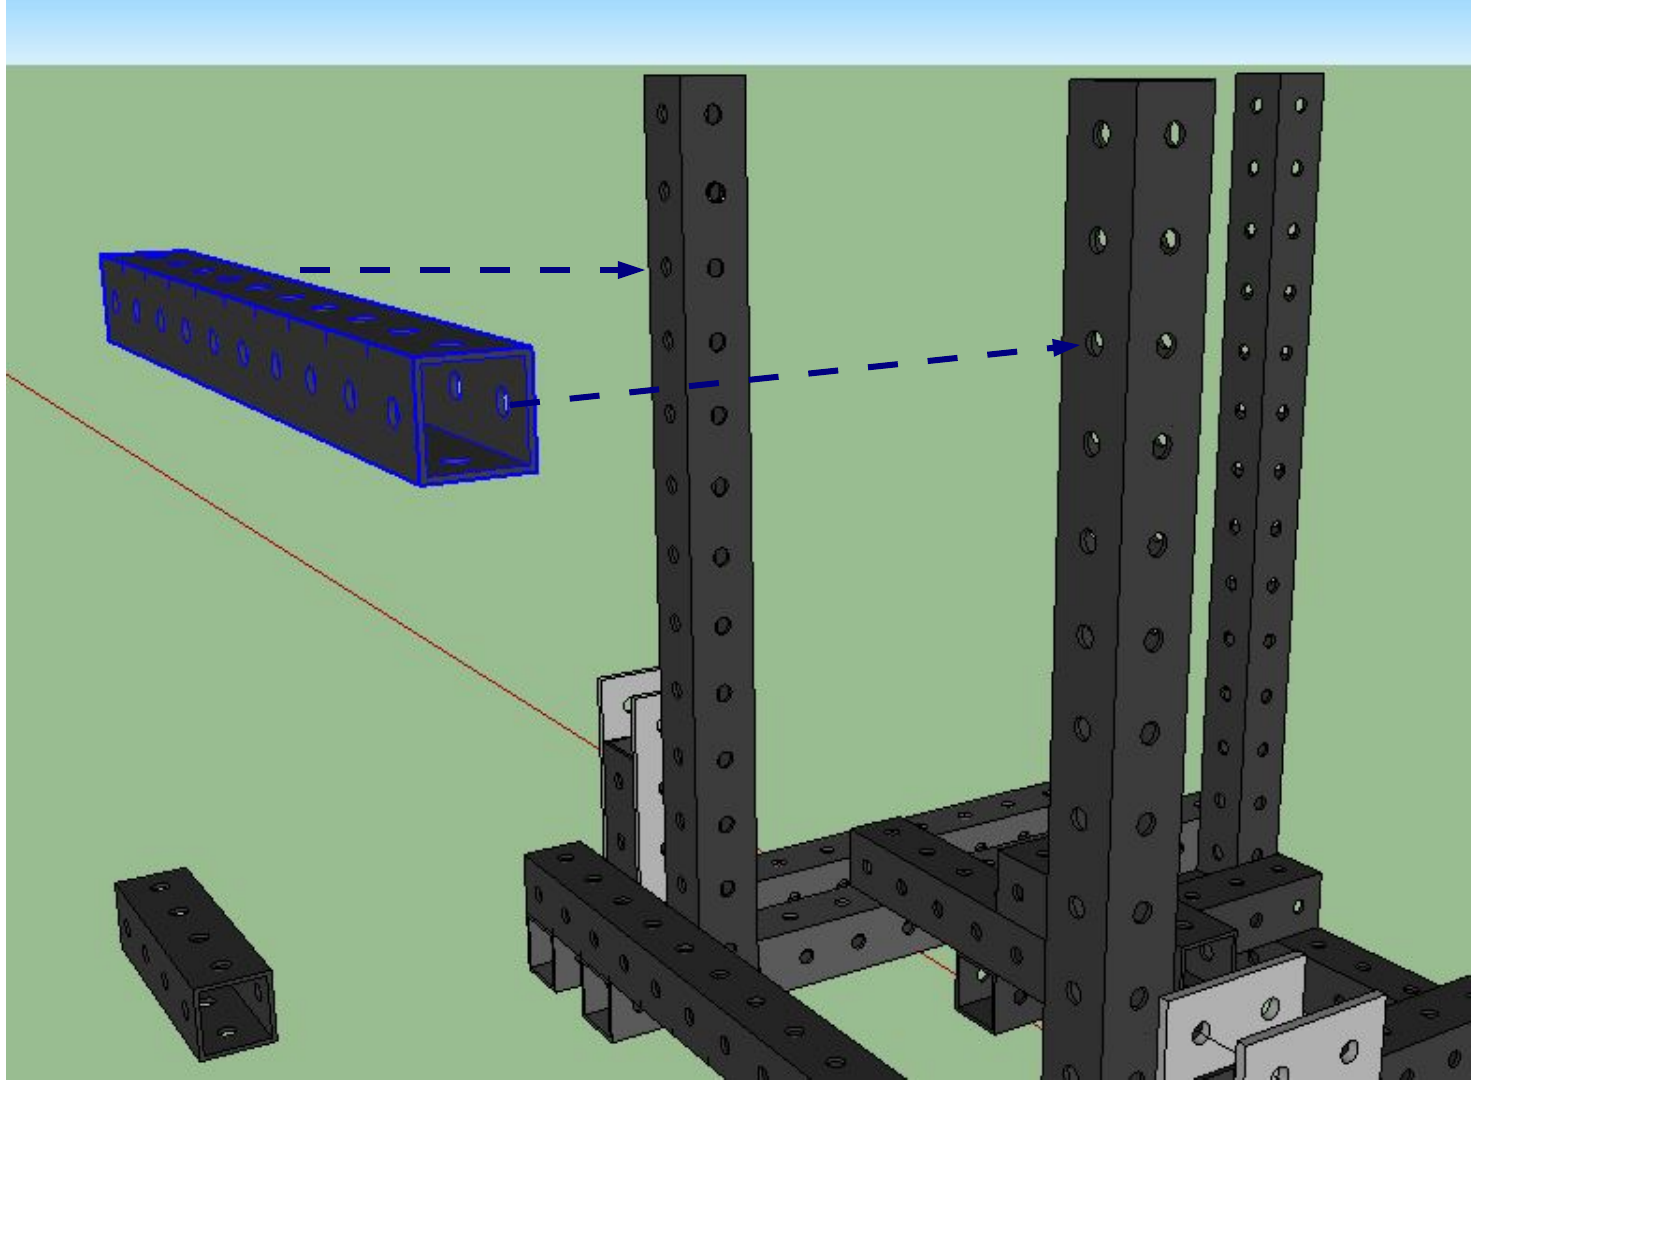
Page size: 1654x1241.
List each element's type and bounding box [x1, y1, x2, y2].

picture [6, 0, 1471, 1081]
